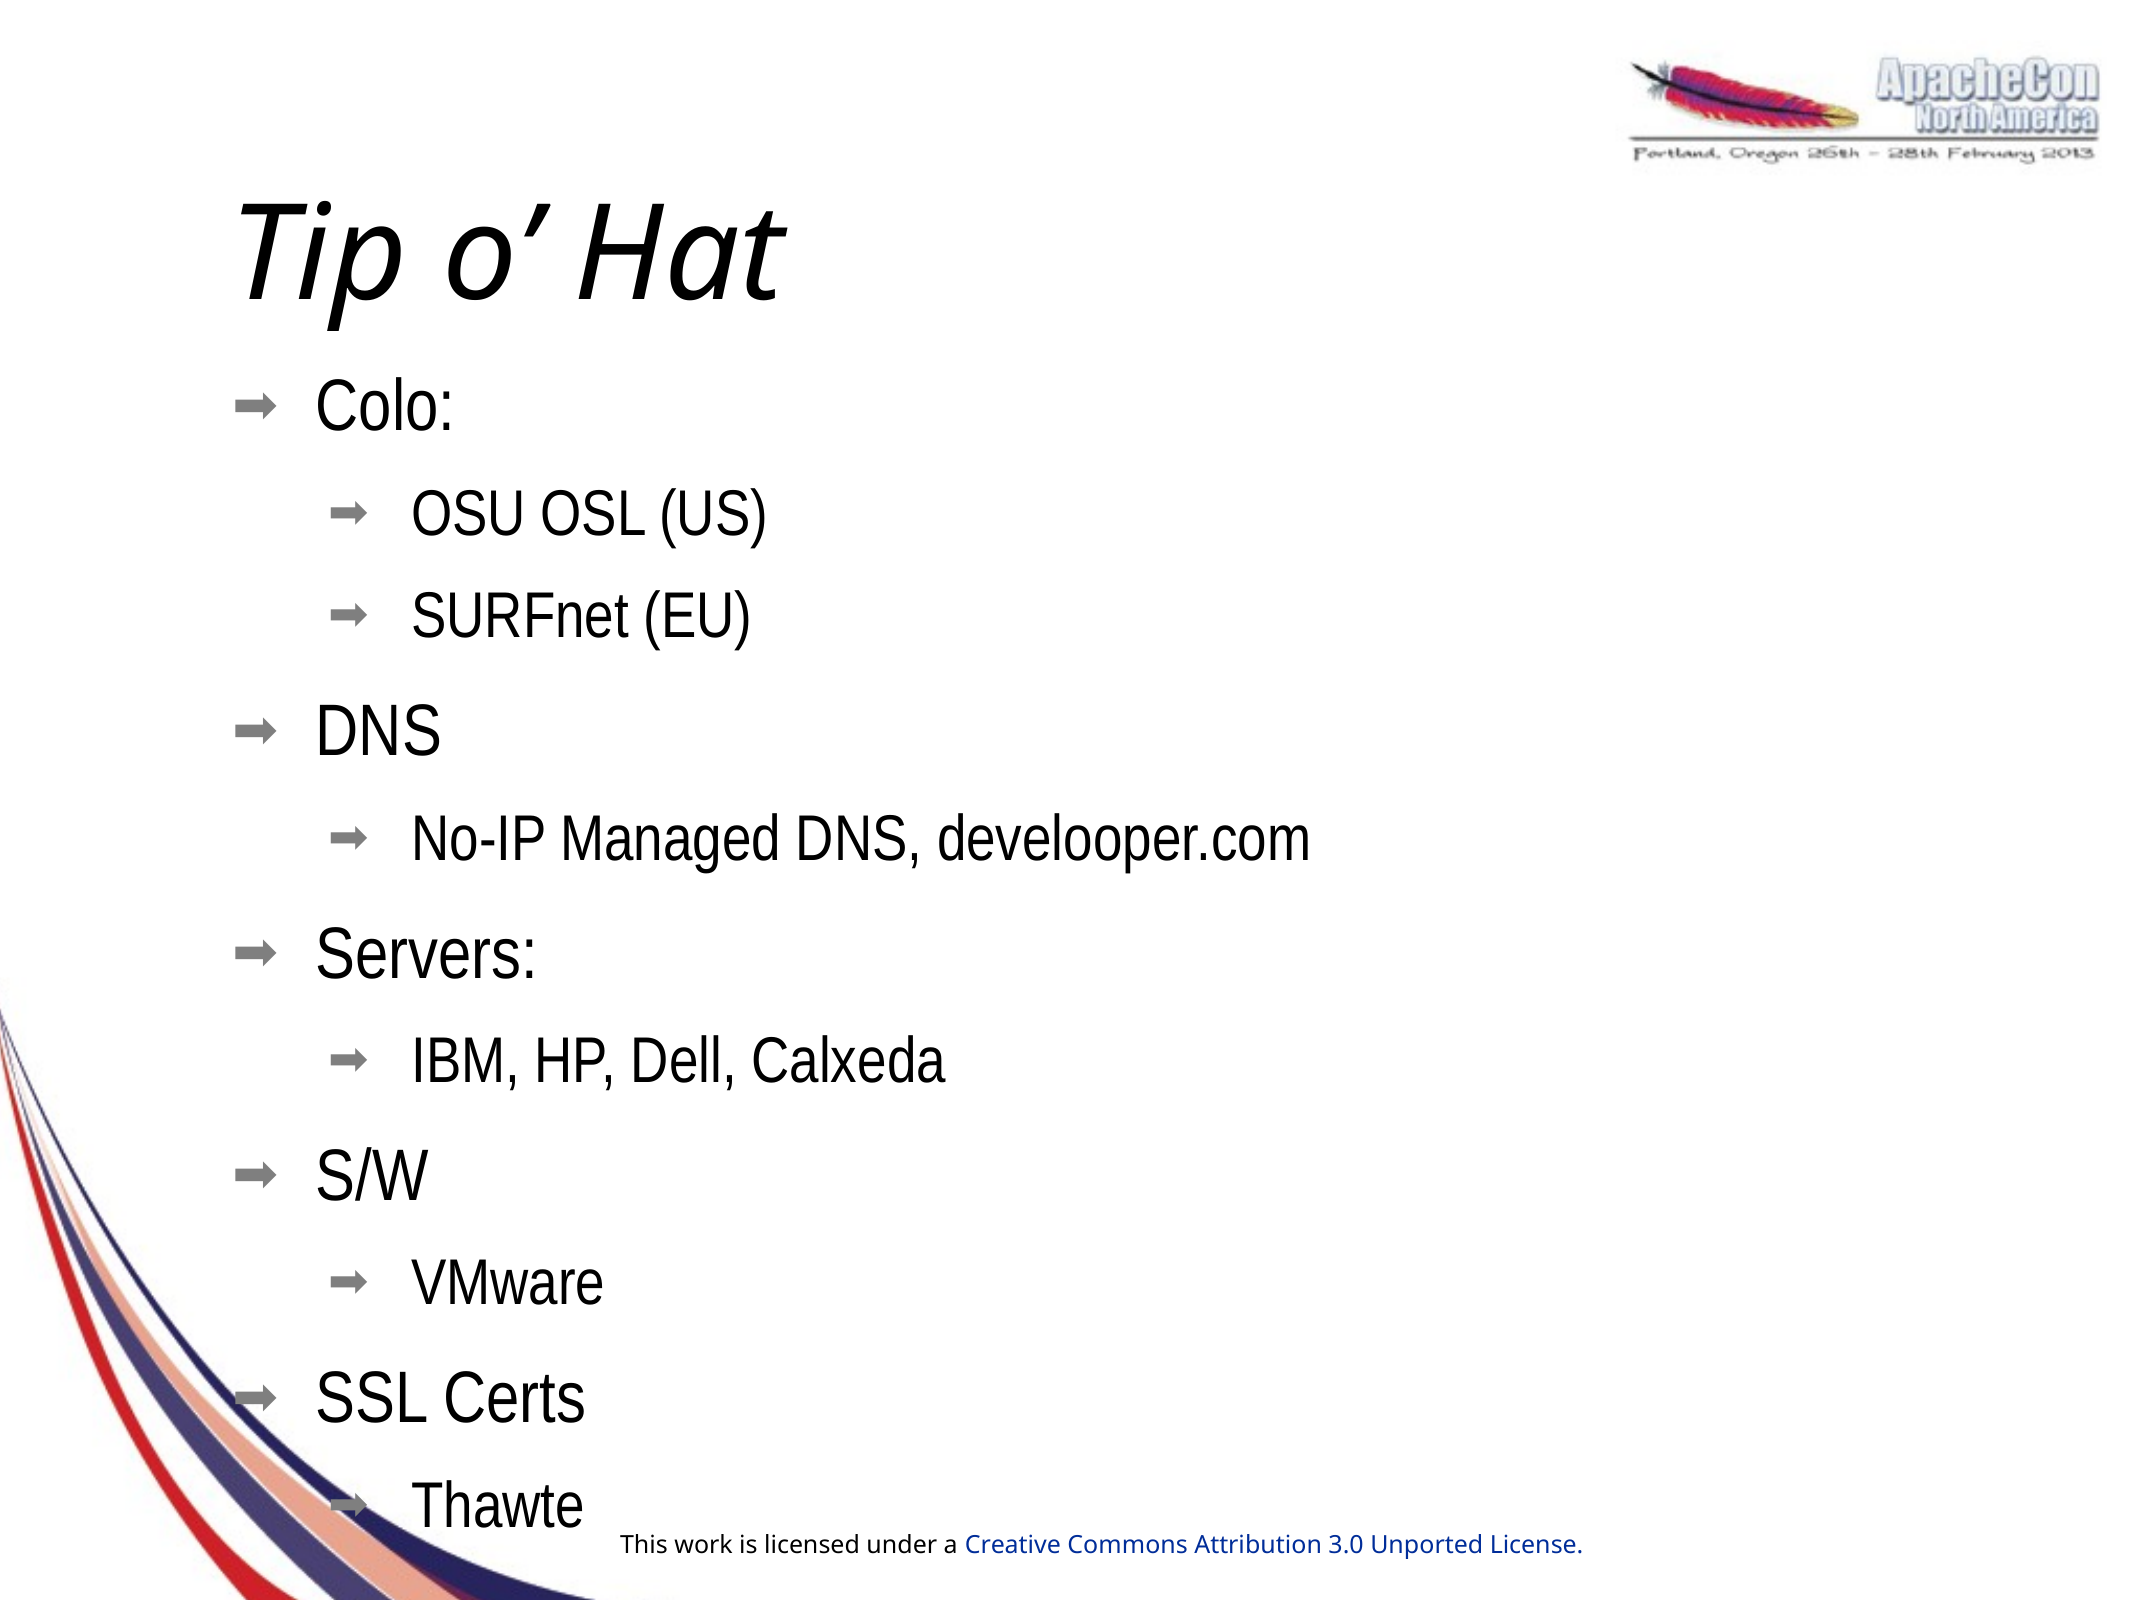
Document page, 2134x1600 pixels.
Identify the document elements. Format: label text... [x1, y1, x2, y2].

list Colo: OSU OSL (US) SURFnet (EU) DNS No-IP Managed DNS, develooper.com Servers: IBM, HP, Dell, Calxeda S/W VMware SSL Certs Thawte [228, 365, 1981, 1542]
title Tip o’ Hat [229, 143, 1982, 366]
text_box This work is licensed under a Creative Commons Attribution 3.0 Unported License. [472, 1542, 1733, 1574]
picture [0, 8, 2127, 1600]
